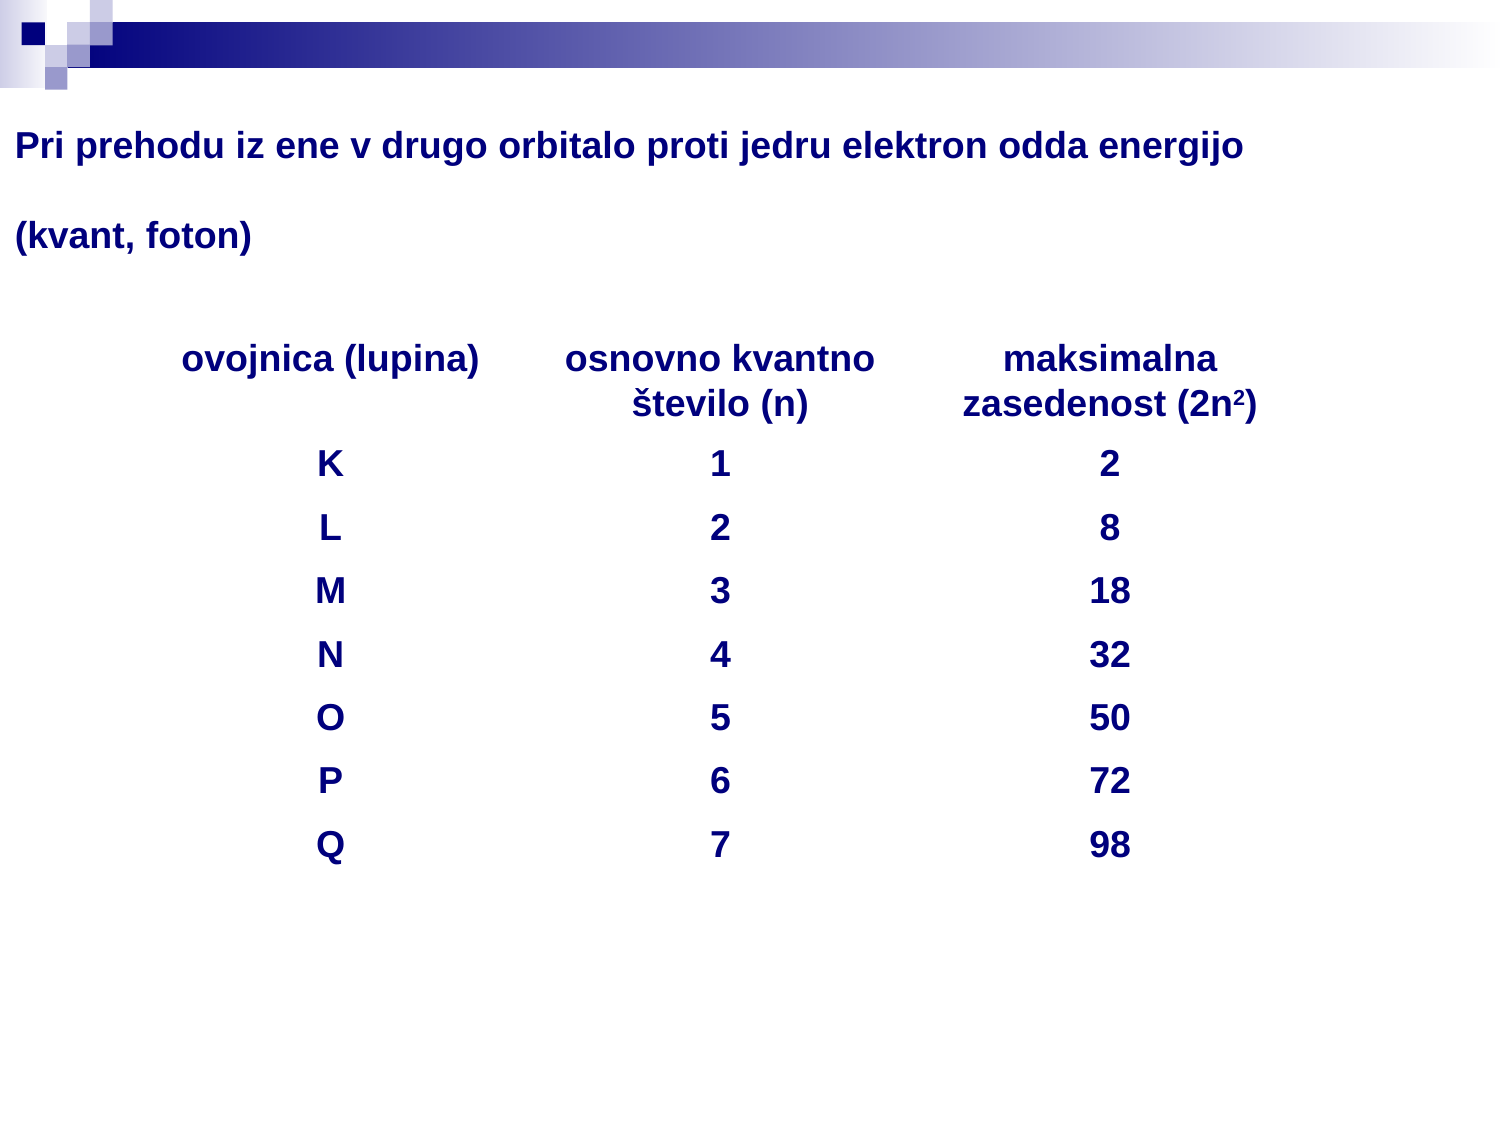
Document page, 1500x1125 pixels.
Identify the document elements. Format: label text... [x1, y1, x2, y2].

table_cell 32 [915, 622, 1305, 685]
table_cell 72 [915, 749, 1305, 812]
text_box Pri prehodu iz ene v drugo orbitalo proti jedru elektron odda energijo (kvant, foton) [0, 113, 1471, 309]
table_cell 98 [915, 812, 1305, 875]
table_cell 1 [526, 432, 915, 495]
table_cell L [136, 495, 526, 558]
table_header ovojnica (lupina) [136, 326, 526, 432]
table_cell M [136, 558, 526, 622]
table_cell Q [136, 812, 526, 875]
table_cell 4 [526, 622, 915, 685]
table_header maksimalna zasedenost (2n2) [915, 326, 1305, 432]
table_cell 3 [526, 558, 915, 622]
table_cell 18 [915, 558, 1305, 622]
table_cell N [136, 622, 526, 685]
table_cell 2 [915, 432, 1305, 495]
table_cell 7 [526, 812, 915, 875]
table_cell 8 [915, 495, 1305, 558]
table_cell O [136, 685, 526, 749]
table_cell 2 [526, 495, 915, 558]
table_cell 50 [915, 685, 1305, 749]
table_cell P [136, 749, 526, 812]
table_header osnovno kvantno število (n) [526, 326, 915, 432]
table_cell 6 [526, 749, 915, 812]
table_cell K [136, 432, 526, 495]
table_cell 5 [526, 685, 915, 749]
